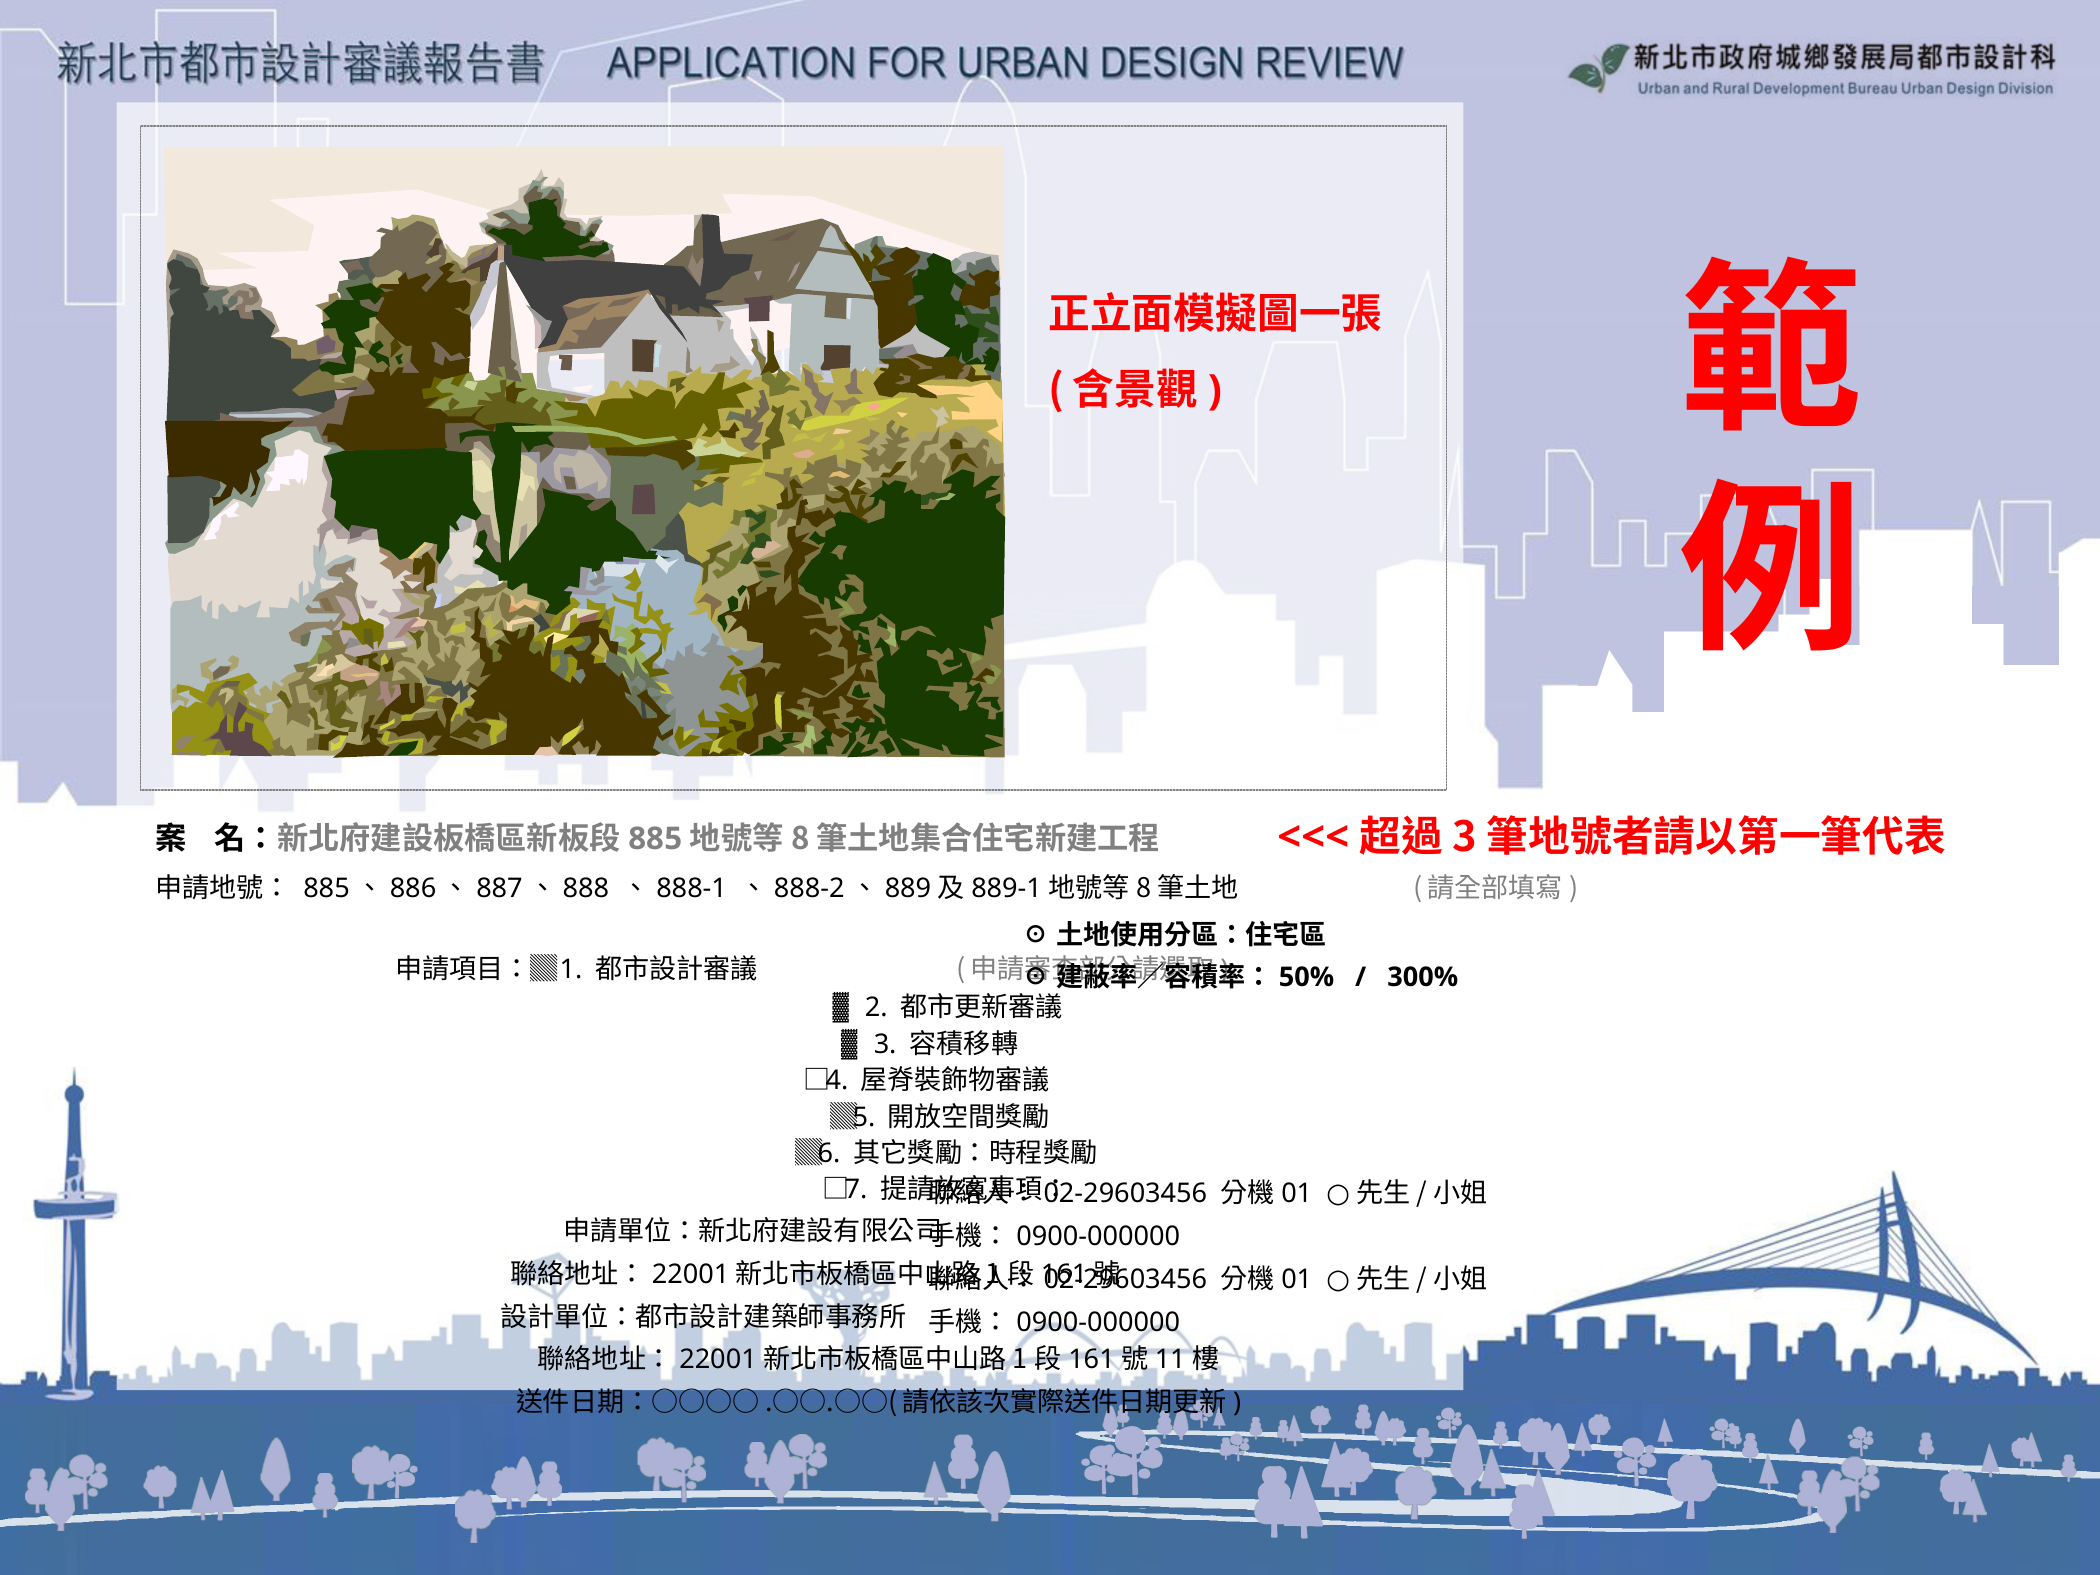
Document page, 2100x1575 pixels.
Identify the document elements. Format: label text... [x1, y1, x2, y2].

text_box ☉土地使用分區：住宅區 ☉建蔽率／容積率：50% / 300% [1008, 917, 1474, 1000]
text_box 申請地號： 885、886、887、888 、888-1 、888-2、889及889-1地號等8筆土地 (請全部填寫) 申請項目：▓ 1. 都市設計審議 (申請審查部分請選取) ▓ 2. 都市更新審議 ▓ 3. 容積移轉 □ 4. 屋脊裝飾物審議 ▓ 5. 開放空間獎勵 ▓ 6. 其它獎勵：時程獎勵 □ 7. 提請放寬事項： 申請單位：新北府建設有限公司 聯絡地址：22001新北市板橋區中山路1段161號 設計單位：都市設計建築師事務所 聯絡地址：22001新北市板橋區中山路1段161號11樓 送件日期：○○○○.○○.○○(請依該次實際送件日期更新) [140, 834, 1617, 1425]
text_box 範例 [1664, 223, 1890, 679]
picture [0, 0, 2100, 1575]
text_box 正立面模擬圖一張 (含景觀) [1033, 279, 1428, 421]
text_box 聯絡人：02-29603456 分機01 ○先生/小姐 手機：0900-000000 聯絡人：02-29603456 分機01 ○先生/小姐 手機：0900-000000 [913, 1174, 1523, 1345]
text_box [116, 102, 1464, 1391]
text_box 案 名：新北府建設板橋區新板段885地號等8筆土地集合住宅新建工程 [140, 810, 1262, 834]
text_box <<<超過3筆地號者請以第一筆代表 [1262, 802, 1996, 868]
